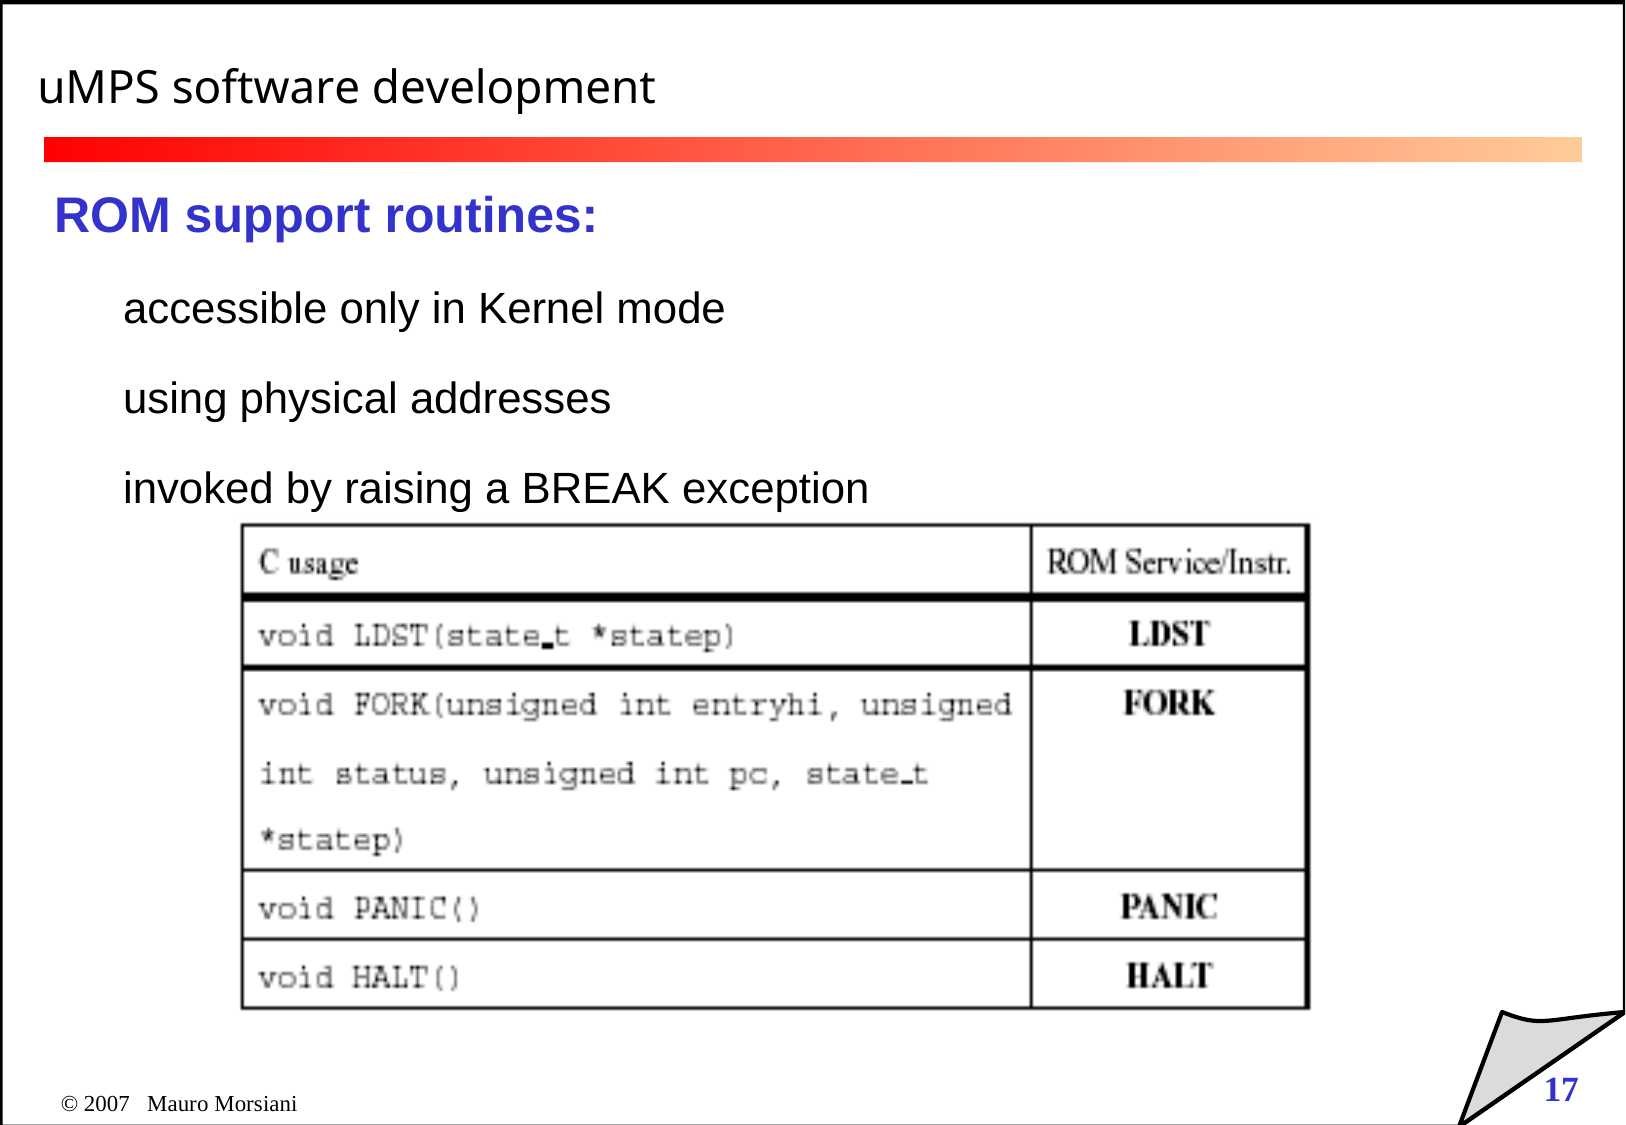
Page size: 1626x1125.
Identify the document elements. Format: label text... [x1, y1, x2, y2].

title uMPS software development [37, 44, 1587, 130]
list ROM support routines: accessible only in Kernel mode using physical addresses invoked by raising a BREAK exception [54, 187, 1557, 618]
picture [233, 618, 1320, 1017]
